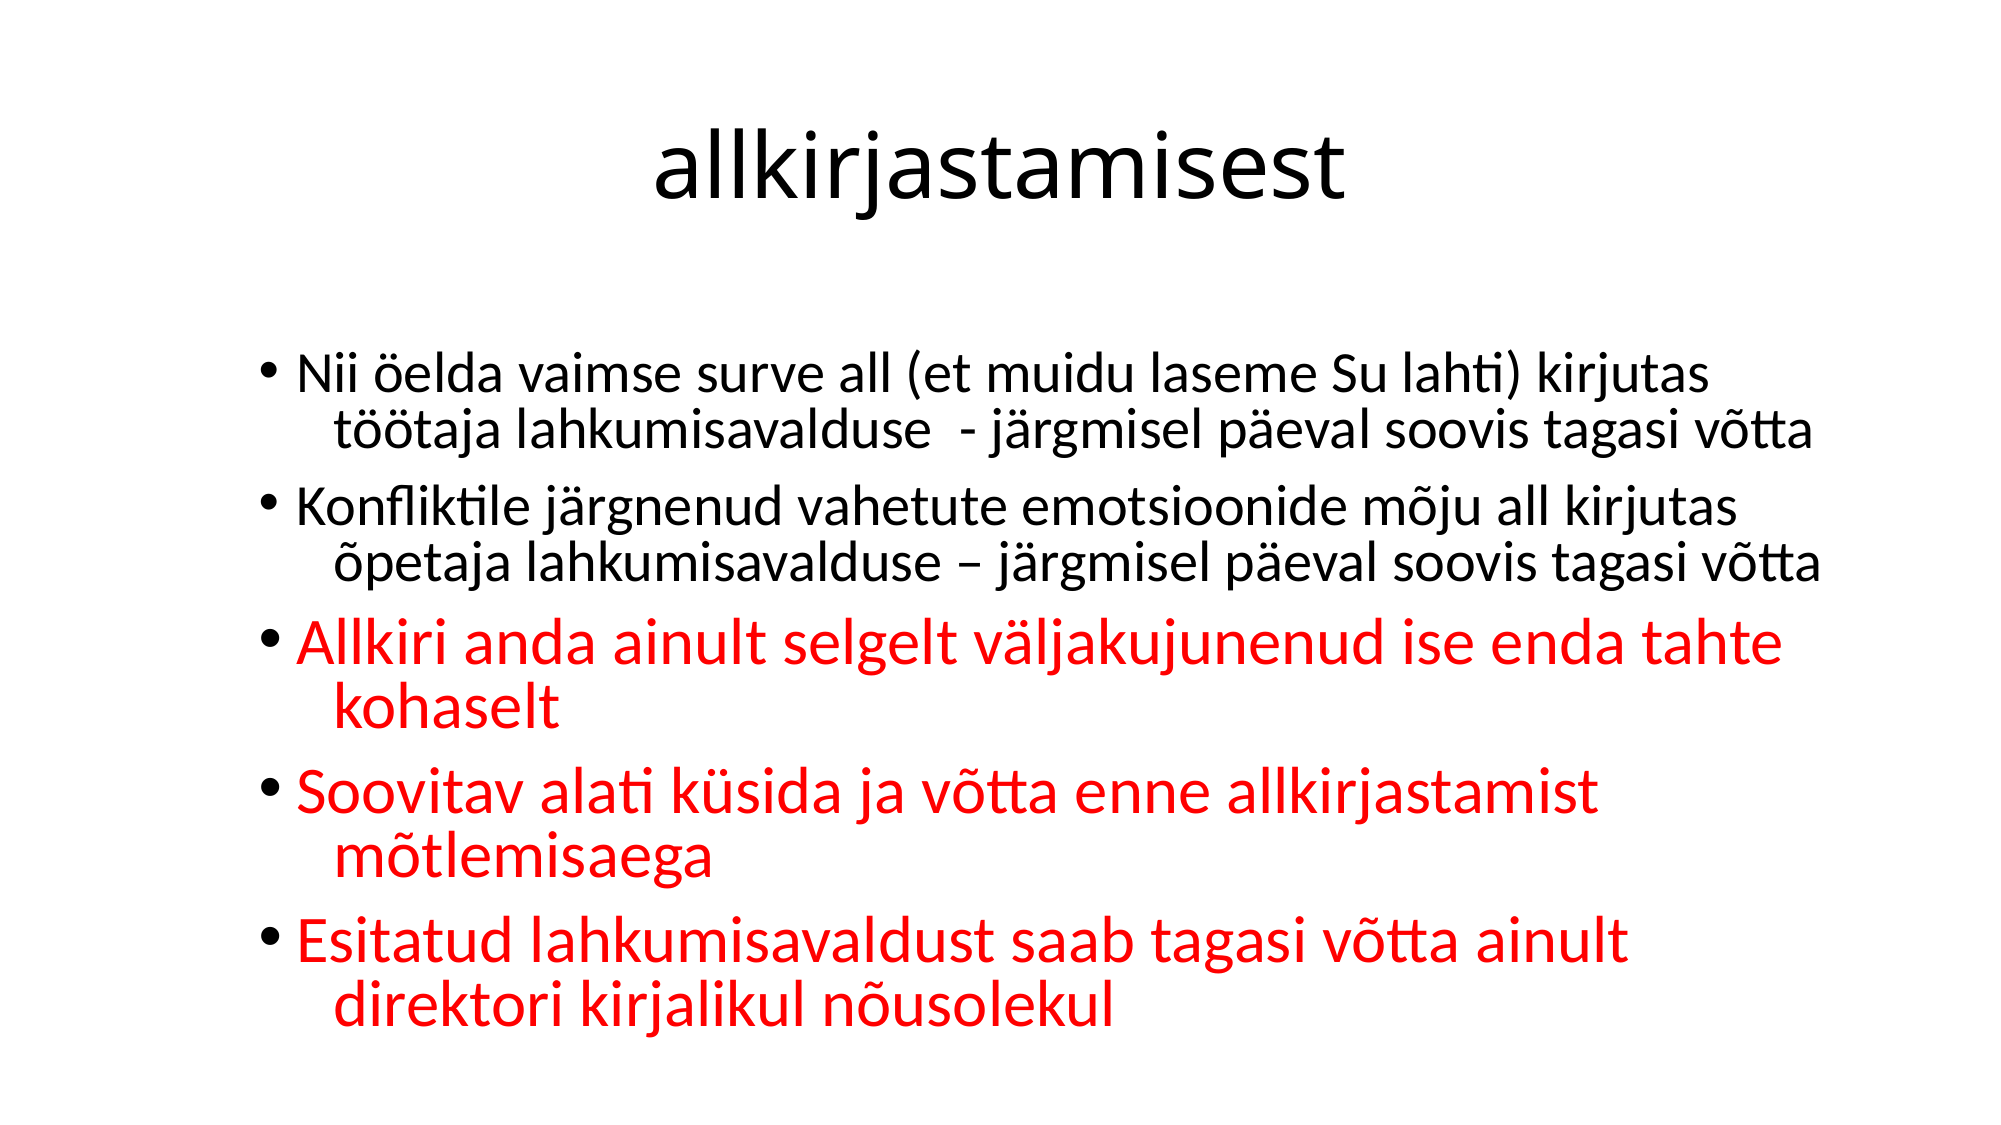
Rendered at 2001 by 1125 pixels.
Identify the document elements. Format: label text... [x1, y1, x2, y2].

title allkirjastamisest [137, 59, 1863, 278]
list Nii öelda vaimse surve all (et muidu laseme Su lahti) kirjutas töötaja lahkumisavalduse - järgmisel päeval soovis tagasi võtta Konfliktile järgnenud vahetute emotsioonide mõju all kirjutas õpetaja lahkumisavalduse – järgmisel päeval soovis tagasi võtta Allkiri anda ainult selgelt väljakujunenud ise enda tahte kohaselt Soovitav alati küsida ja võtta enne allkirjastamist mõtlemisaega Esitatud lahkumisavaldust saab tagasi võtta ainult direktori kirjalikul nõusolekul [243, 340, 1887, 1102]
